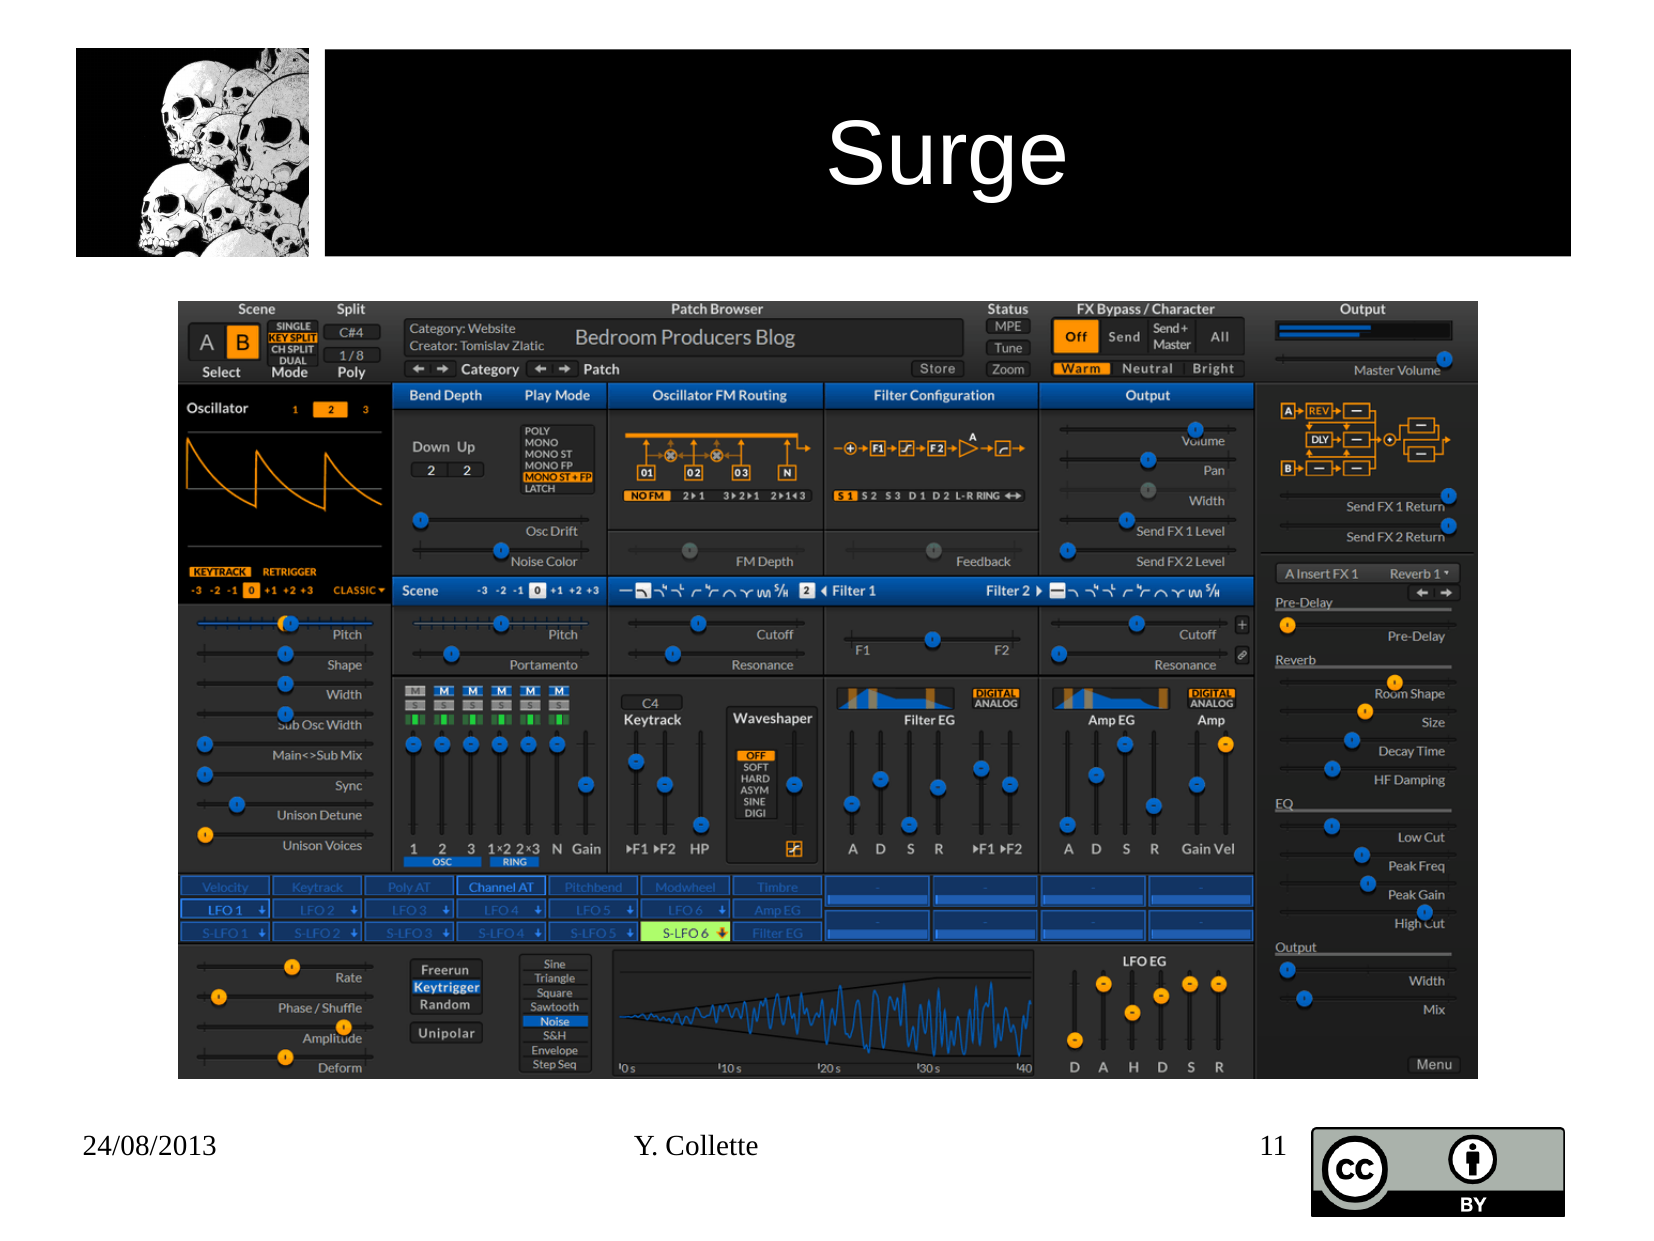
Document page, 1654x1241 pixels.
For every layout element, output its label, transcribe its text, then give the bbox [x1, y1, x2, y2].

title Surge [324, 49, 1571, 257]
picture [178, 301, 1478, 1079]
picture [1311, 1127, 1565, 1217]
picture [76, 48, 309, 257]
